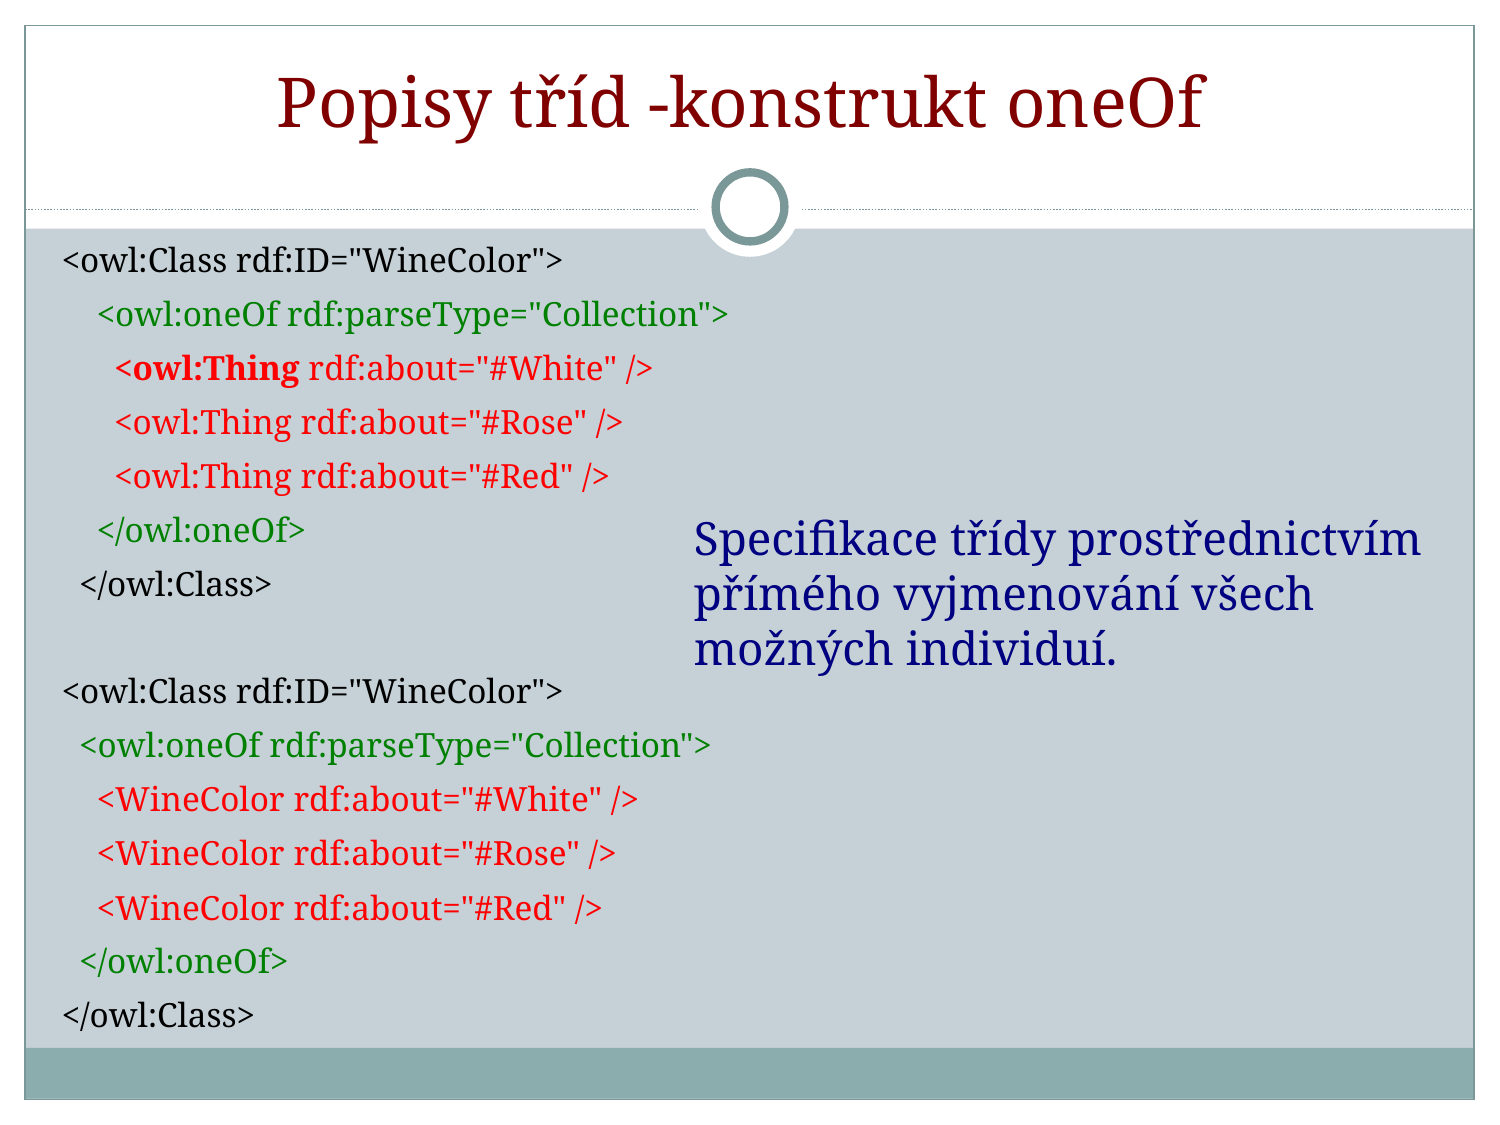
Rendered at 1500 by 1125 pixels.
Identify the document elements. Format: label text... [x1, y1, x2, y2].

list <owl:Class rdf:ID="WineColor"> <owl:oneOf rdf:parseType="Collection"> <owl:Thing rdf:about="#White" /> <owl:Thing rdf:about="#Rose" /> <owl:Thing rdf:about="#Red" /> </owl:oneOf> </owl:Class> <owl:Class rdf:ID="WineColor"> <owl:oneOf rdf:parseType="Collection"> <WineColor rdf:about="#White" /> <WineColor rdf:about="#Rose" /> <WineColor rdf:about="#Red" /> </owl:oneOf> </owl:Class> [46, 231, 1447, 1107]
title Popisy tříd -konstrukt oneOf [49, 37, 1450, 163]
text_box Specifikace třídy prostřednictvím přímého vyjmenování všech možných individuí. [679, 501, 1447, 682]
